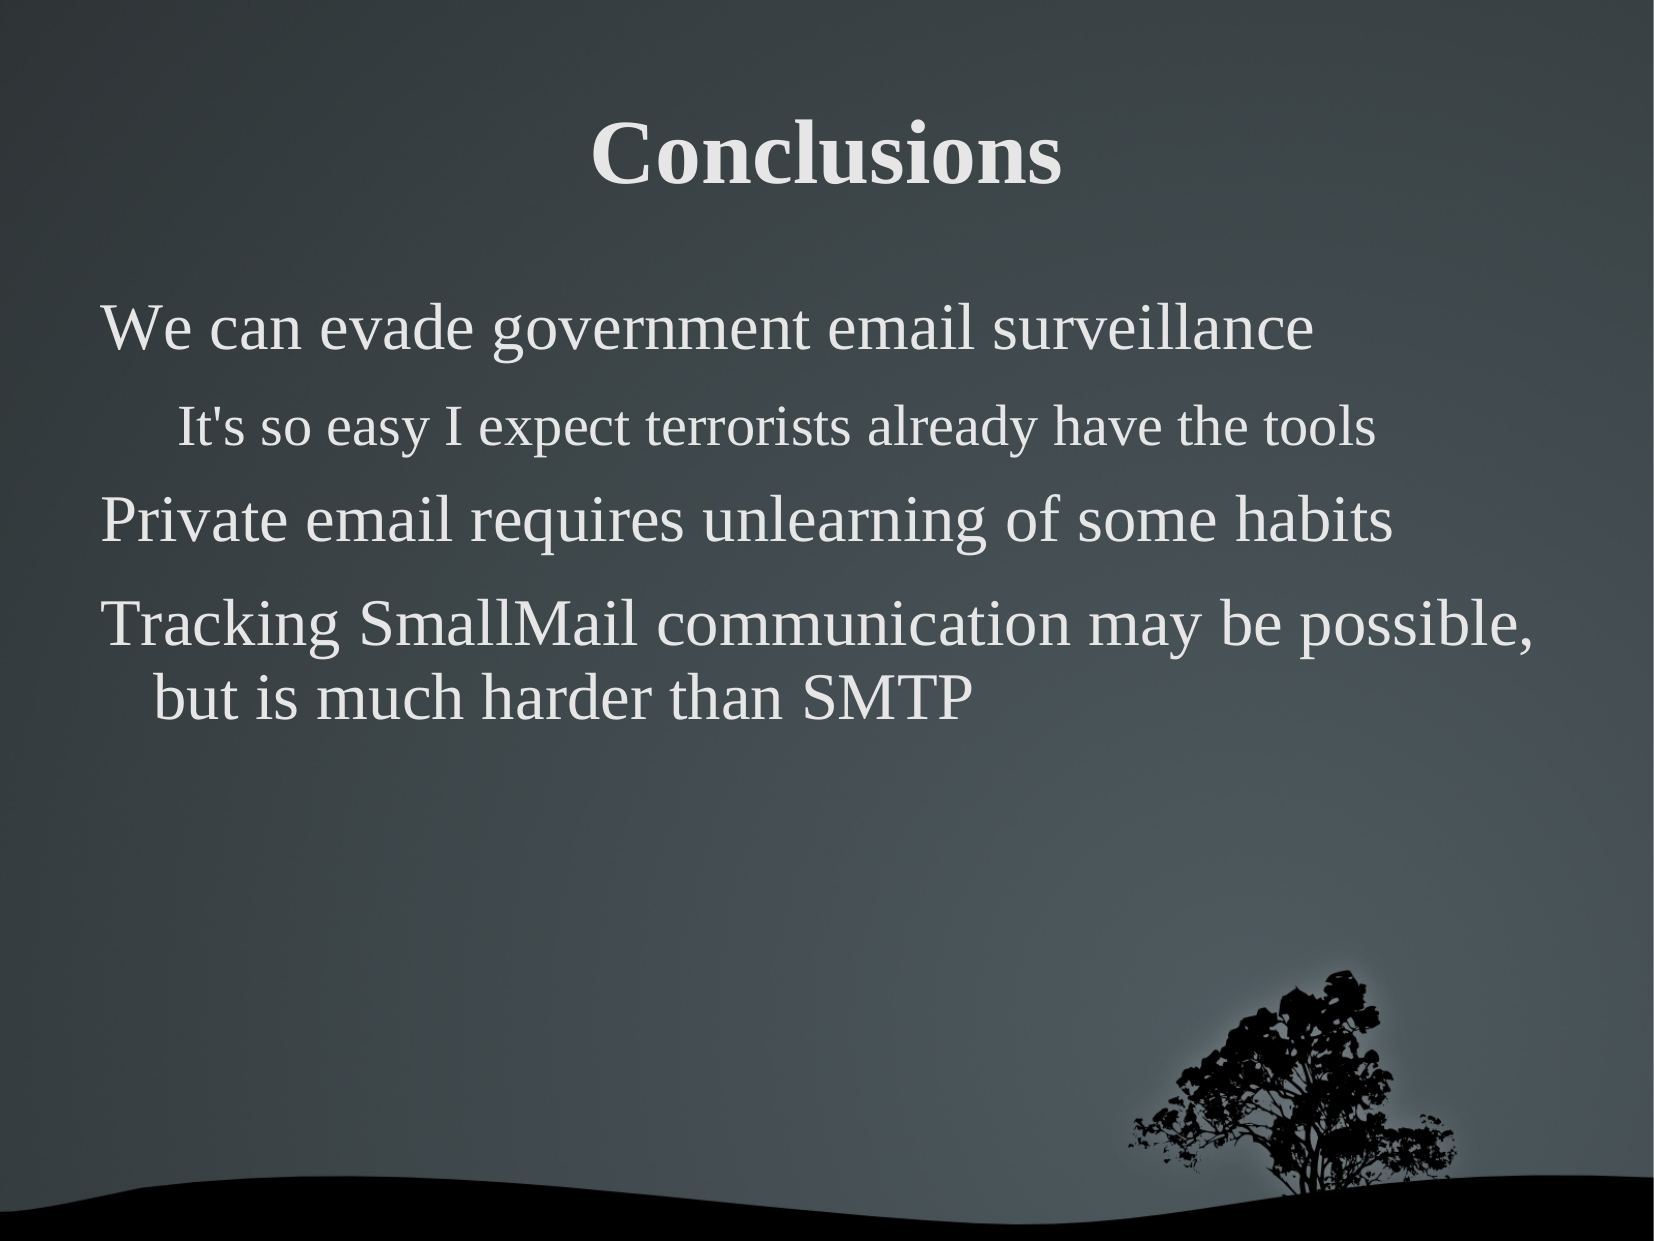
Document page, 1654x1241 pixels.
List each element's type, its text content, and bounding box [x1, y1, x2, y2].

title Conclusions [82, 56, 1571, 250]
picture [0, 0, 1654, 1241]
list We can evade government email surveillance It's so easy I expect terrorists already have the tools Private email requires unlearning of some habits Tracking SmallMail communication may be possible, but is much harder than SMTP [82, 290, 1571, 1094]
